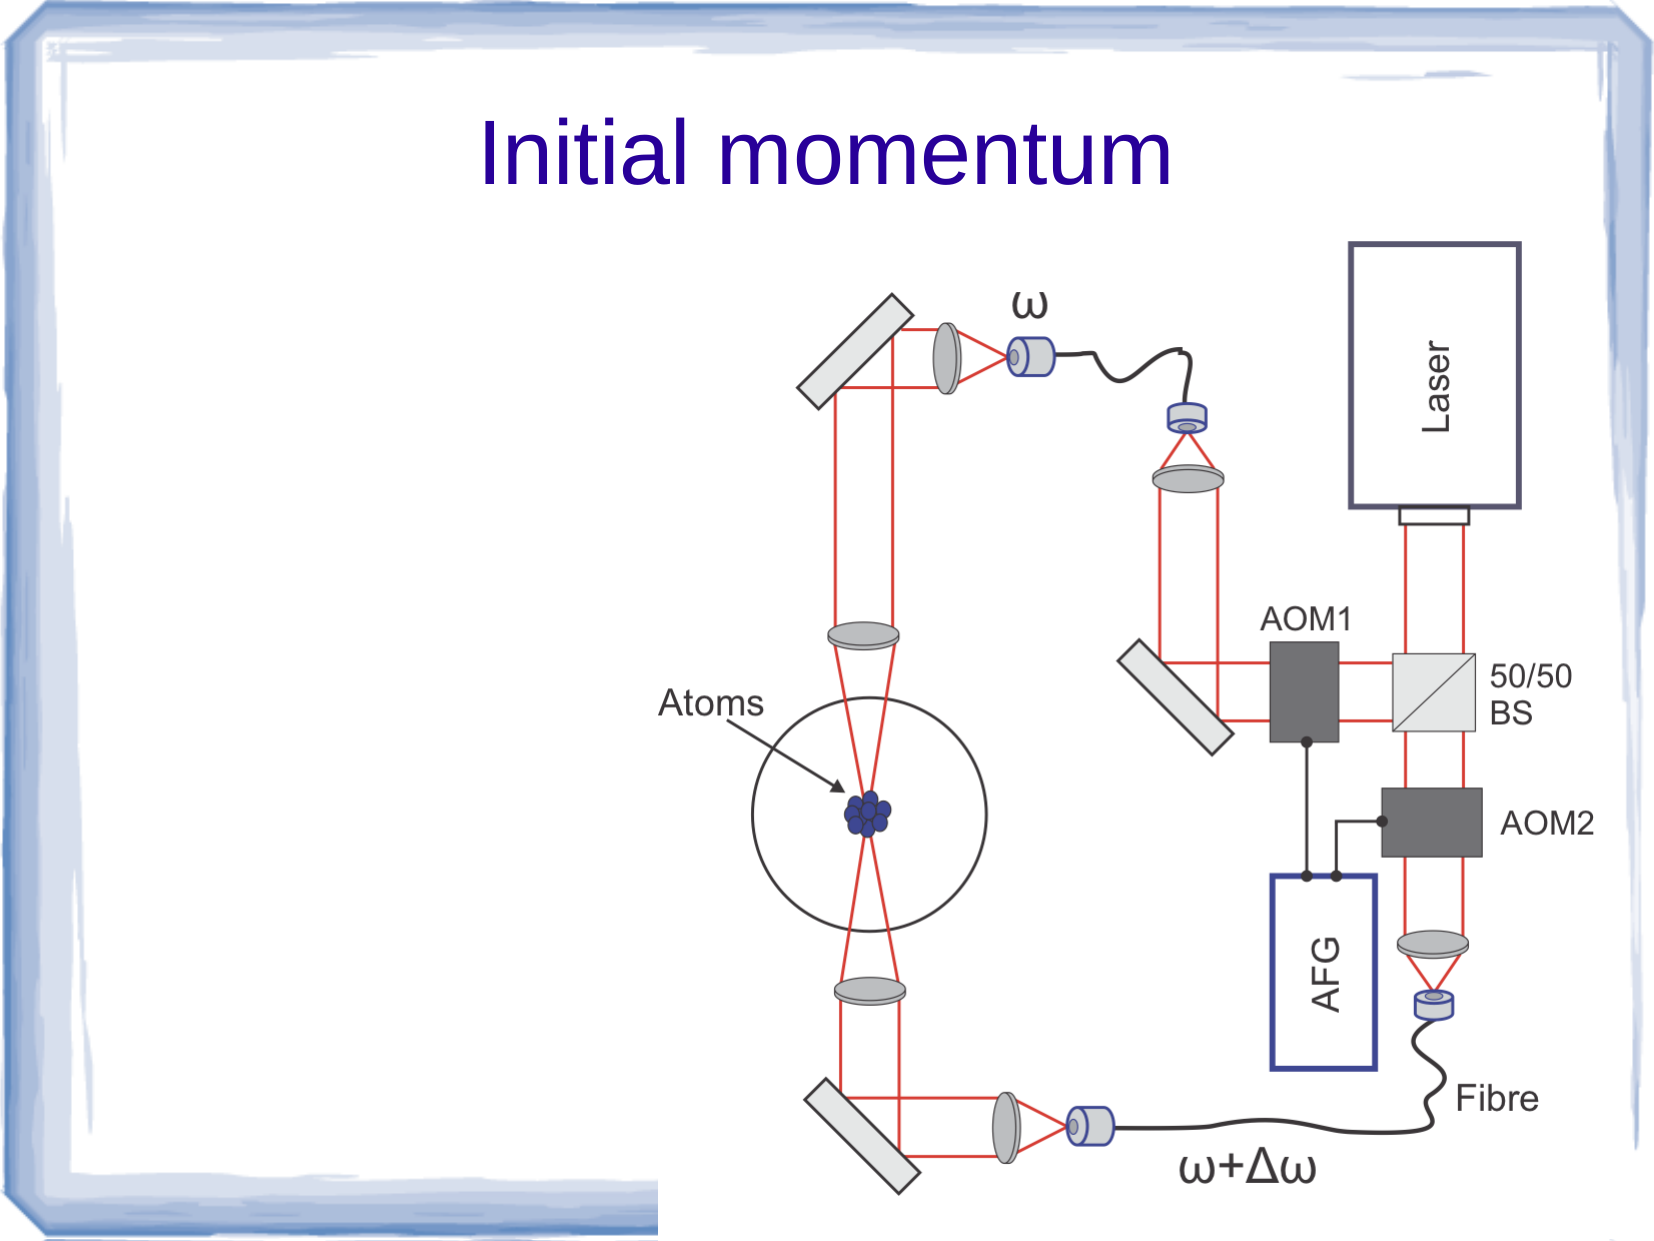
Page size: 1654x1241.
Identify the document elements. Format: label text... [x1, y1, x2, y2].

title Initial momentum [82, 49, 1571, 257]
picture [0, 0, 1654, 1241]
